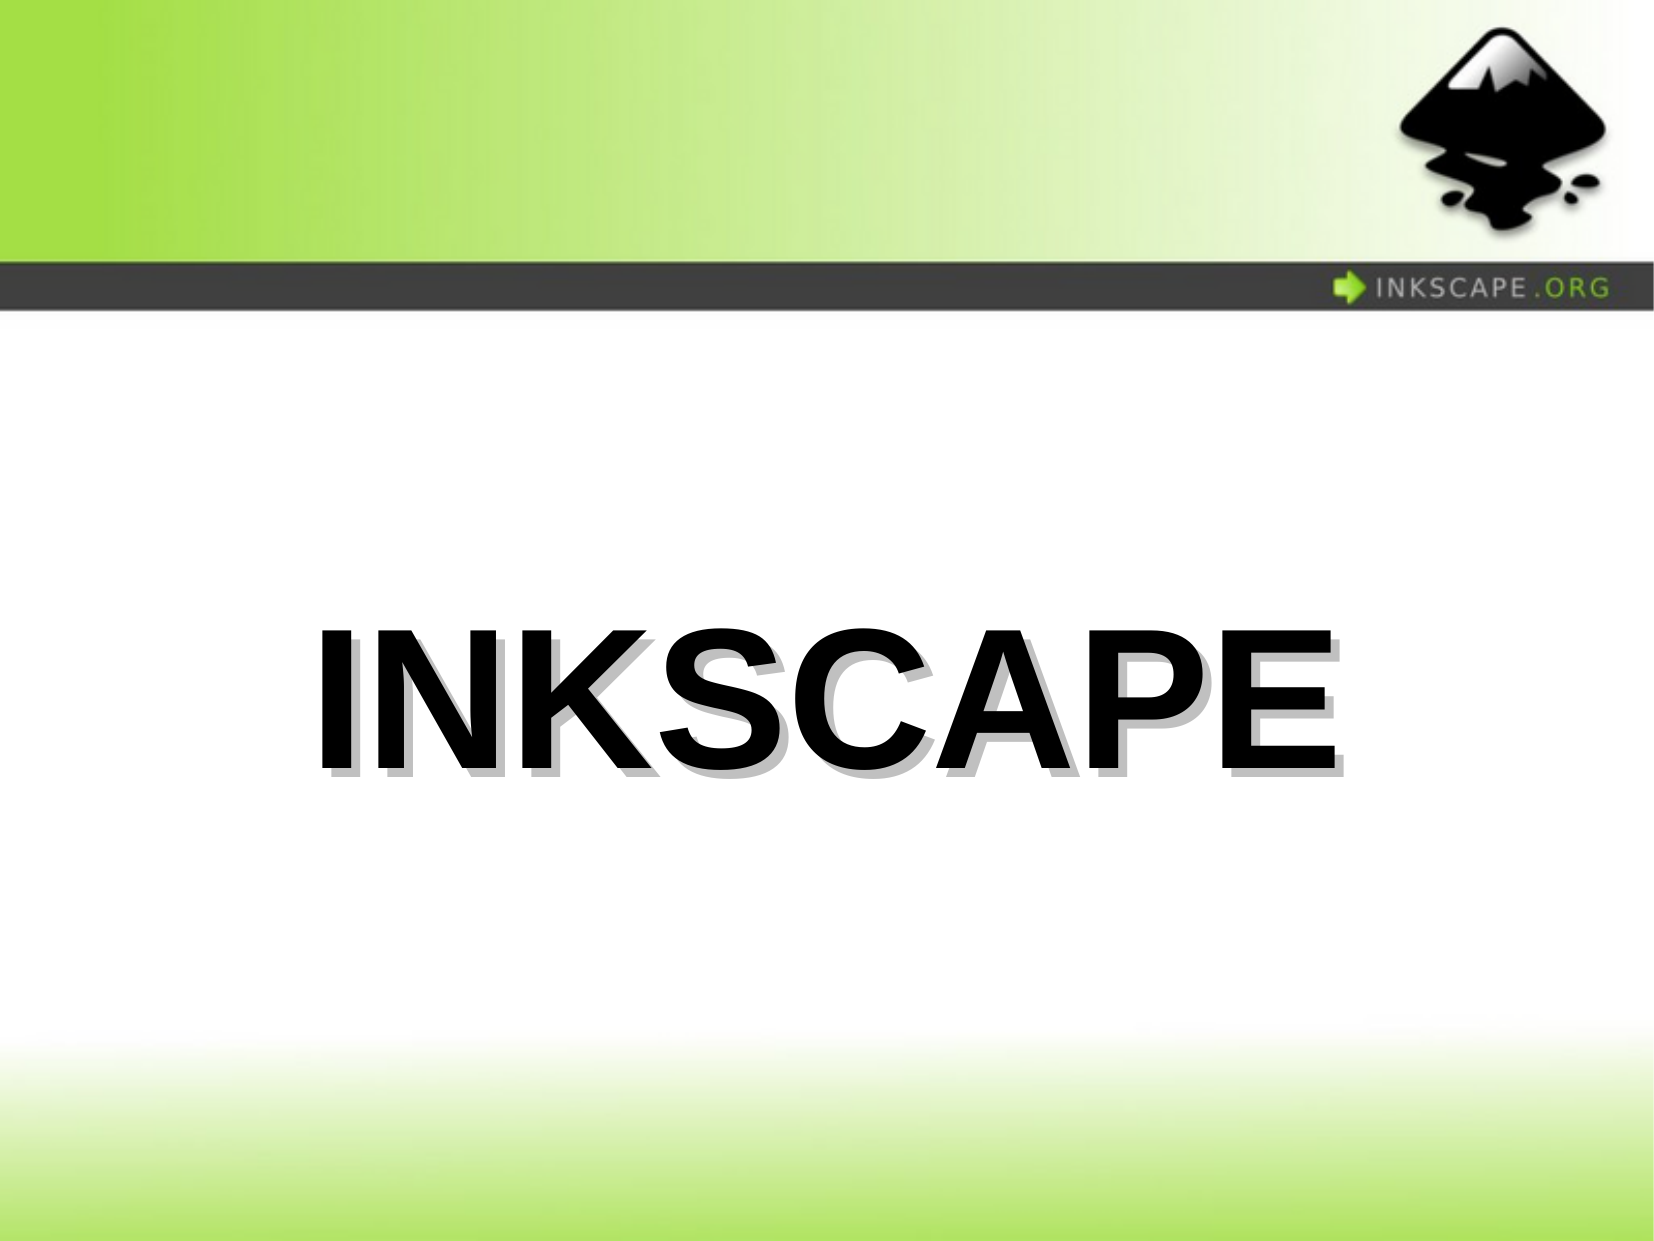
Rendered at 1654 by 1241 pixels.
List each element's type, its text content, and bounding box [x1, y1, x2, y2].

picture [0, 0, 1654, 1241]
subtitle INKSCAPE [82, 297, 1571, 1102]
